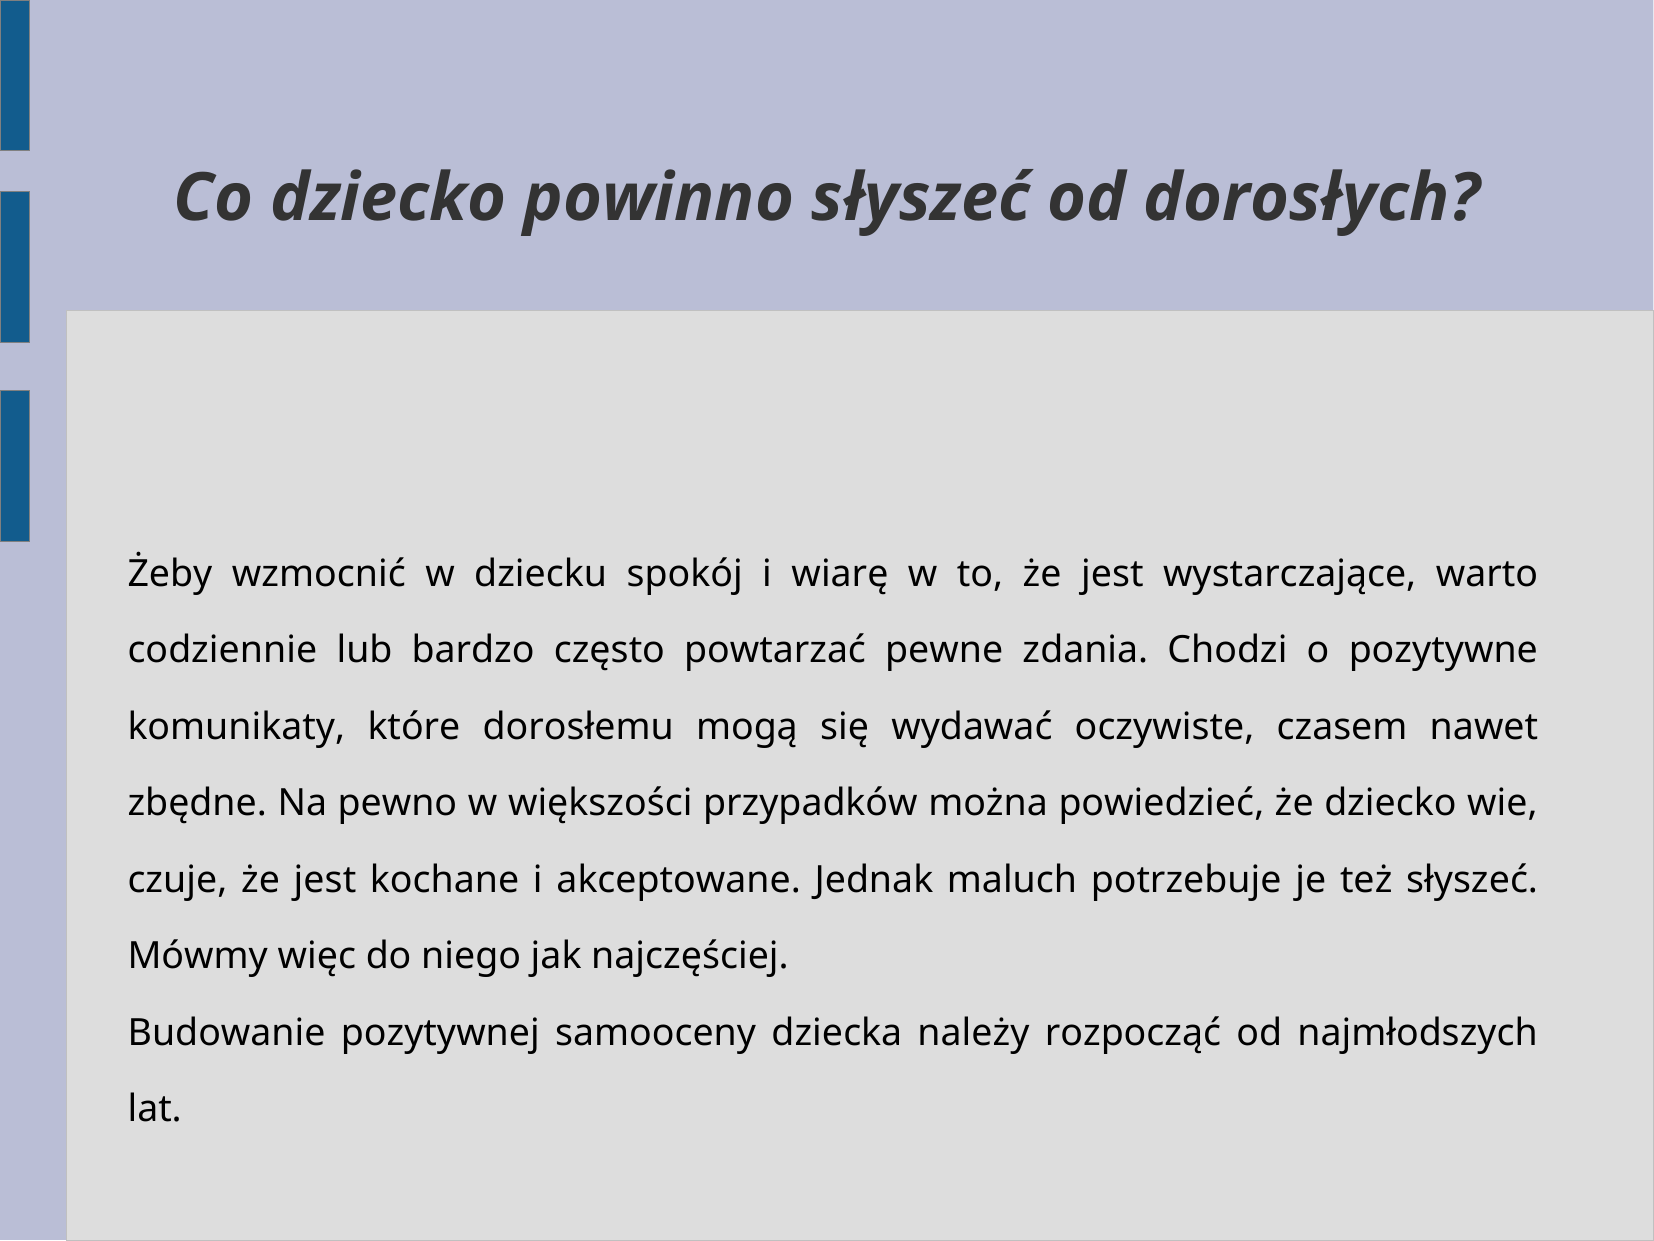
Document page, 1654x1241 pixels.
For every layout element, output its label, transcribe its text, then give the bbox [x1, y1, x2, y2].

title Co dziecko powinno słyszeć od dorosłych? [121, 91, 1534, 299]
list Żeby wzmocnić w dziecku spokój i wiarę w to, że jest wystarczające, warto codziennie lub bardzo często powtarzać pewne zdania. Chodzi o pozytywne komunikaty, które dorosłemu mogą się wydawać oczywiste, czasem nawet zbędne. Na pewno w większości przypadków można powiedzieć, że dziecko wie, czuje, że jest kochane i akceptowane. Jednak maluch potrzebuje je też słyszeć. Mówmy więc do niego jak najczęściej. Budowanie pozytywnej samooceny dziecka należy rozpocząć od najmłodszych lat. [127, 344, 1540, 1126]
